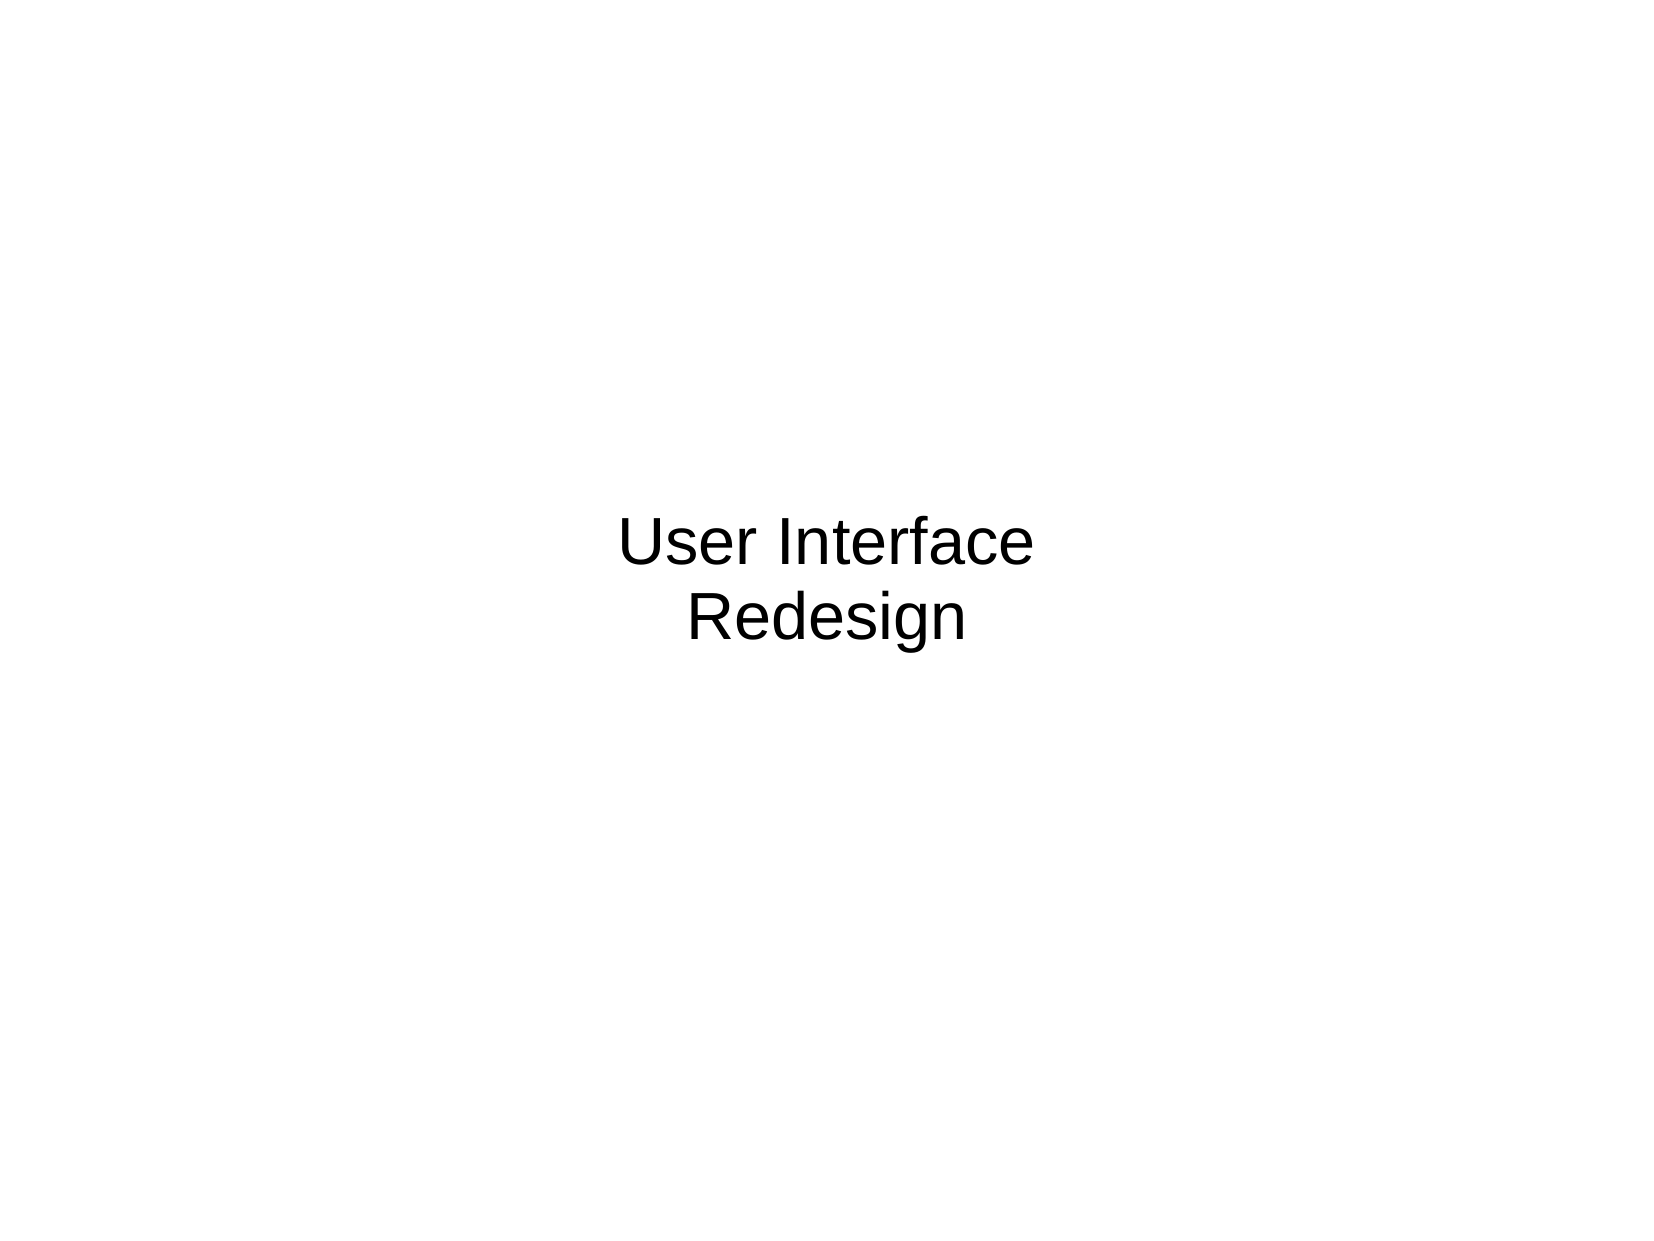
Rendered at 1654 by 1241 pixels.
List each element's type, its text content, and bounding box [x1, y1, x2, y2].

subtitle User Interface Redesign [82, 49, 1571, 1109]
